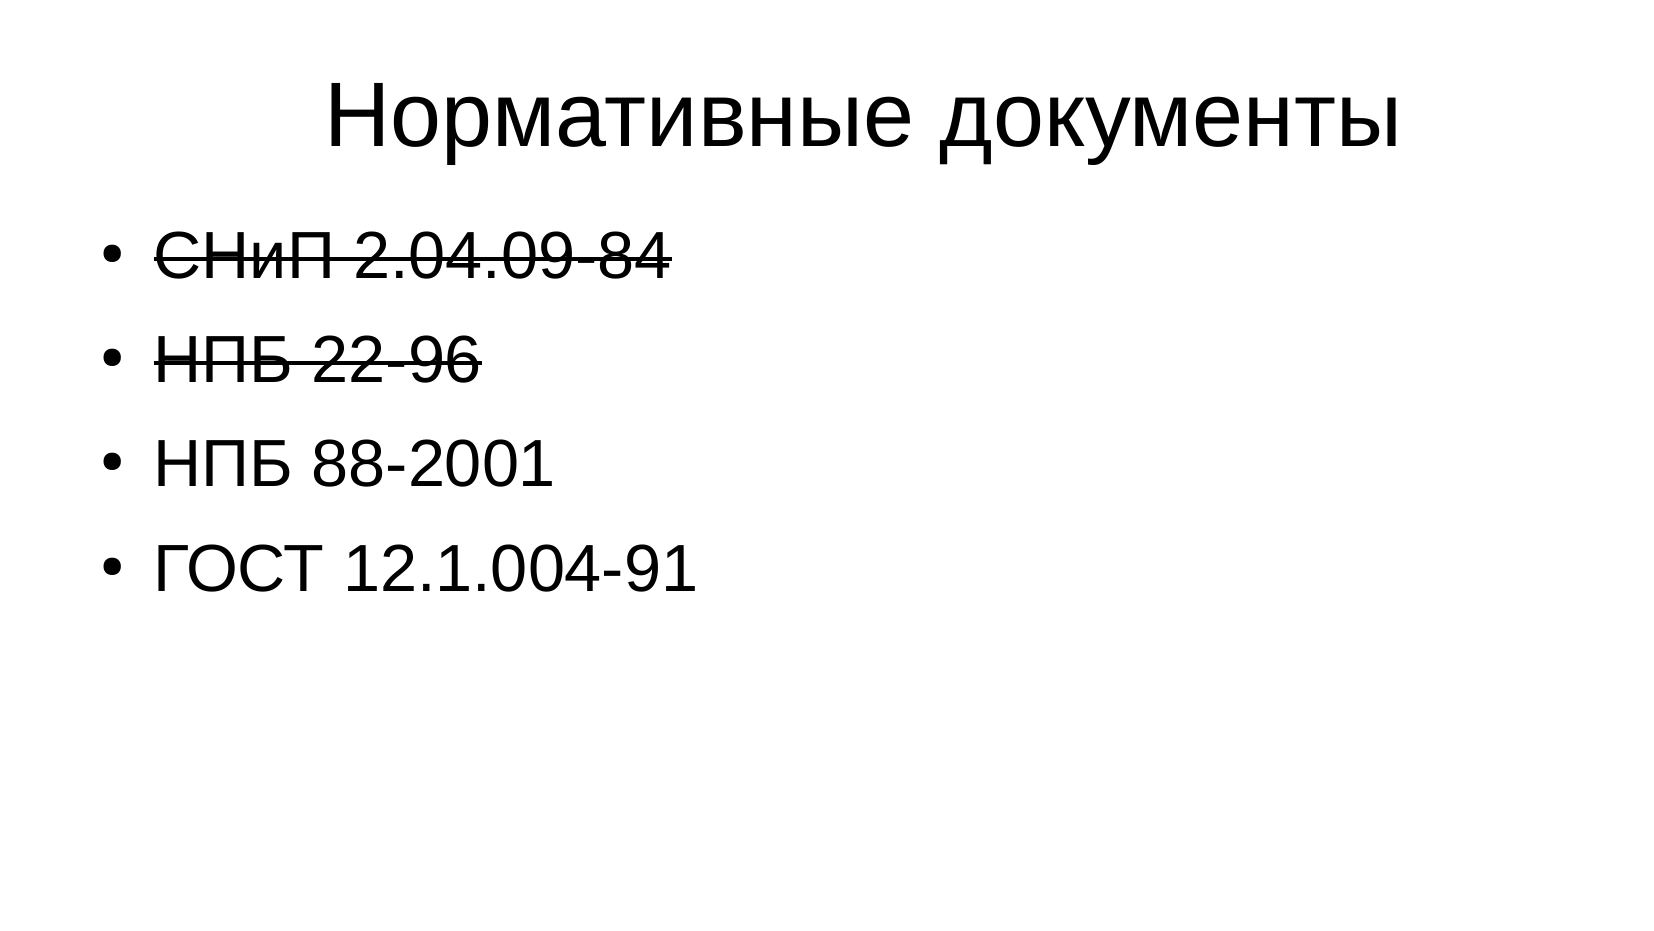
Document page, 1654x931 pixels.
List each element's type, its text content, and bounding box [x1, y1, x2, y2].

list СНиП 2.04.09-84 НПБ 22-96 НПБ 88-2001 ГОСТ 12.1.004-91 [82, 217, 1571, 758]
title Нормативные документы [82, 37, 1571, 193]
